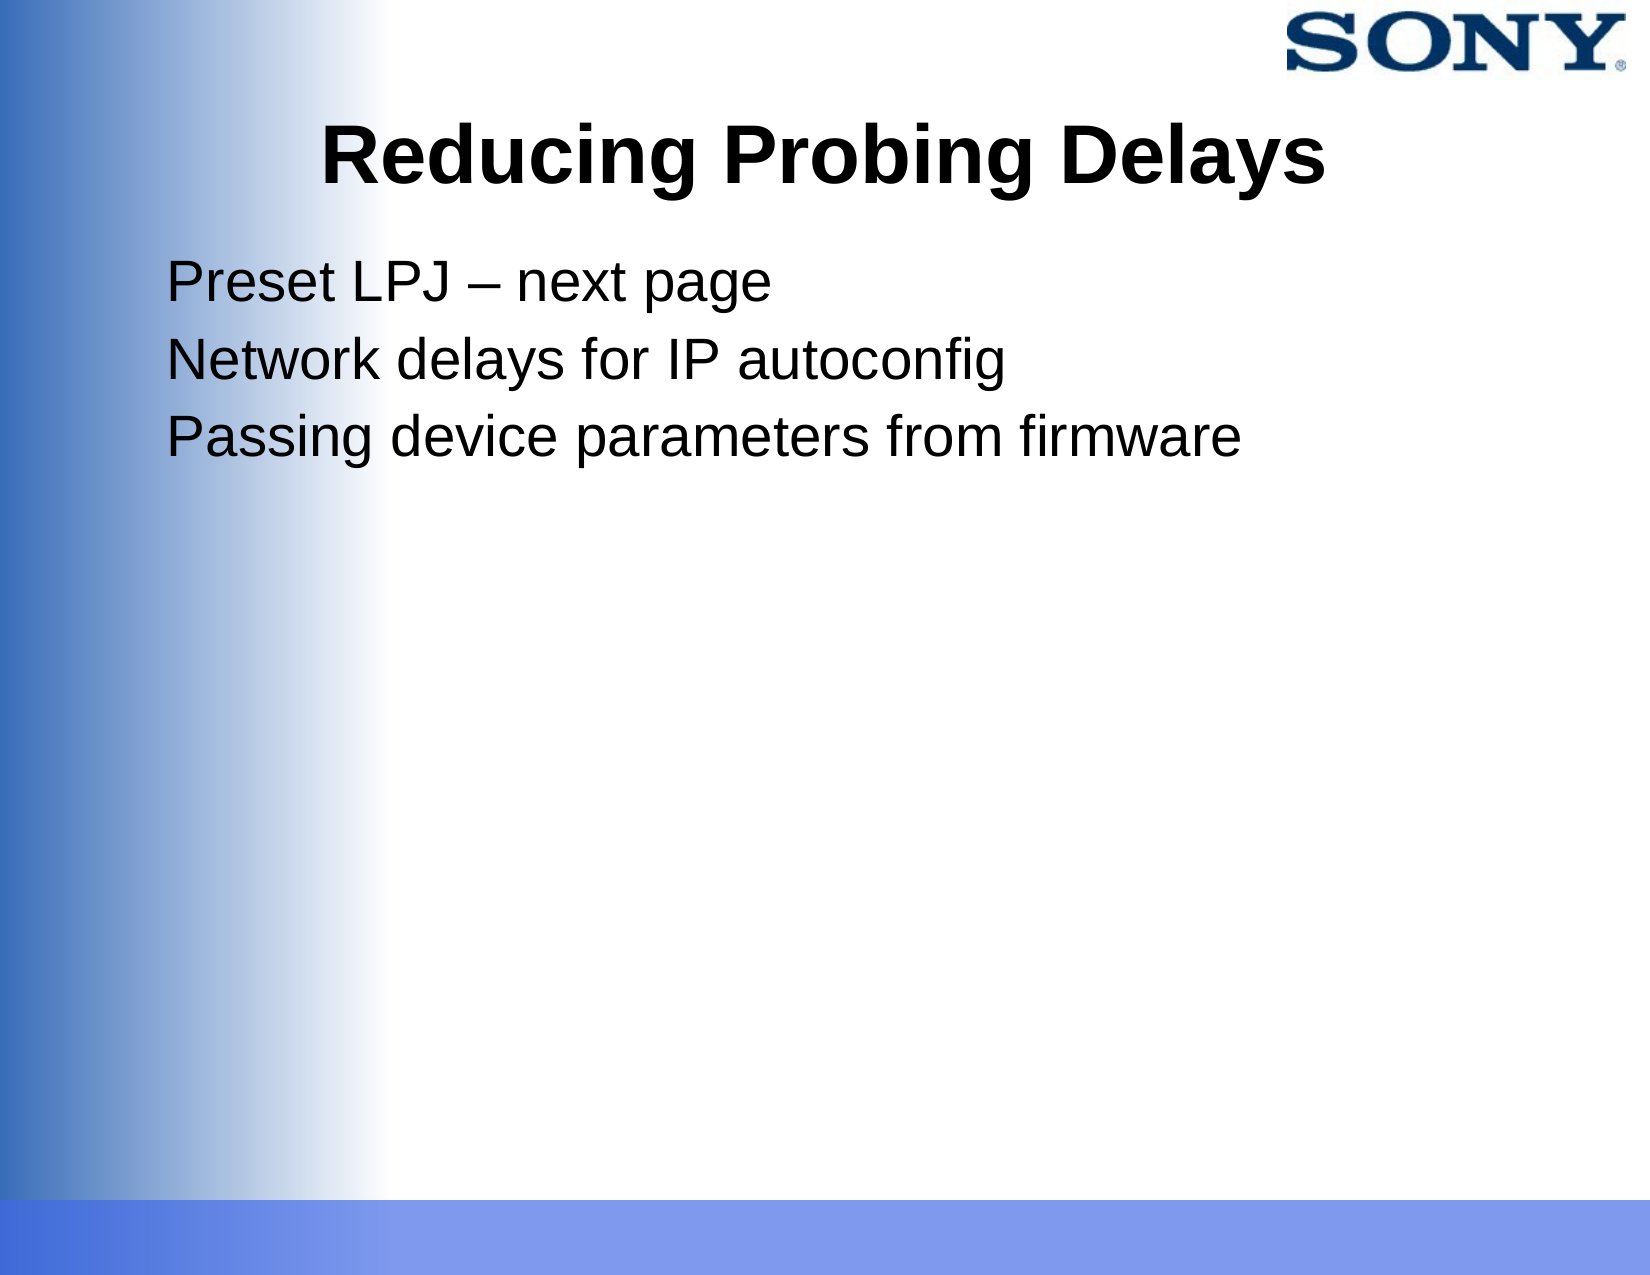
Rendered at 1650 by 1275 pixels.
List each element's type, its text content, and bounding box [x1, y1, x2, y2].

list Preset LPJ – next page Network delays for IP autoconfig Passing device parameters from firmware [149, 262, 1499, 1188]
picture [1287, 0, 1626, 80]
title Reducing Probing Delays [149, 74, 1499, 250]
